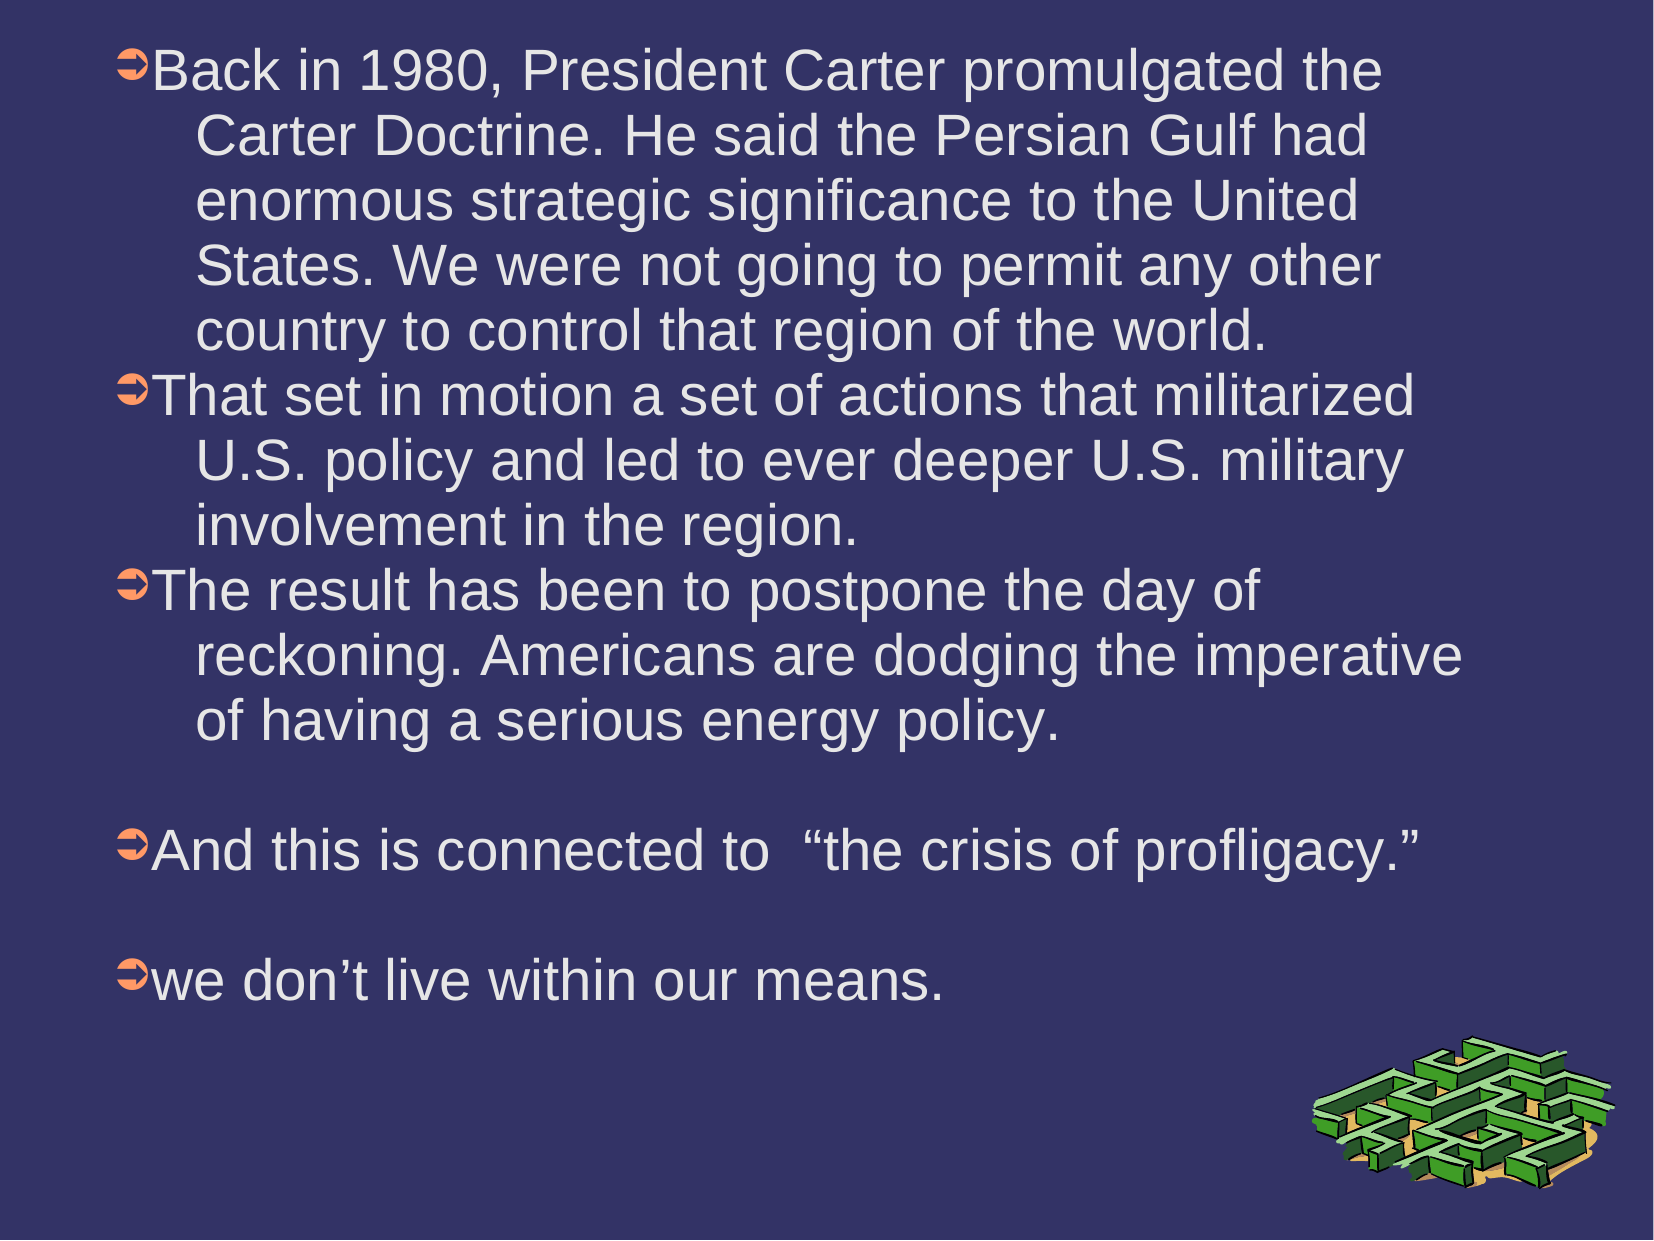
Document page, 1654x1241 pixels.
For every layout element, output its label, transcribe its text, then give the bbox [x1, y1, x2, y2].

list Back in 1980, President Carter promulgated the Carter Doctrine. He said the Persian Gulf had enormous strategic significance to the United States. We were not going to permit any other country to control that region of the world. That set in motion a set of actions that militarized U.S. policy and led to ever deeper U.S. military involvement in the region. The result has been to postpone the day of reckoning. Americans are dodging the imperative of having a serious energy policy. And this is connected to “the crisis of profligacy.” we don’t live within our means. [112, 37, 1504, 1013]
